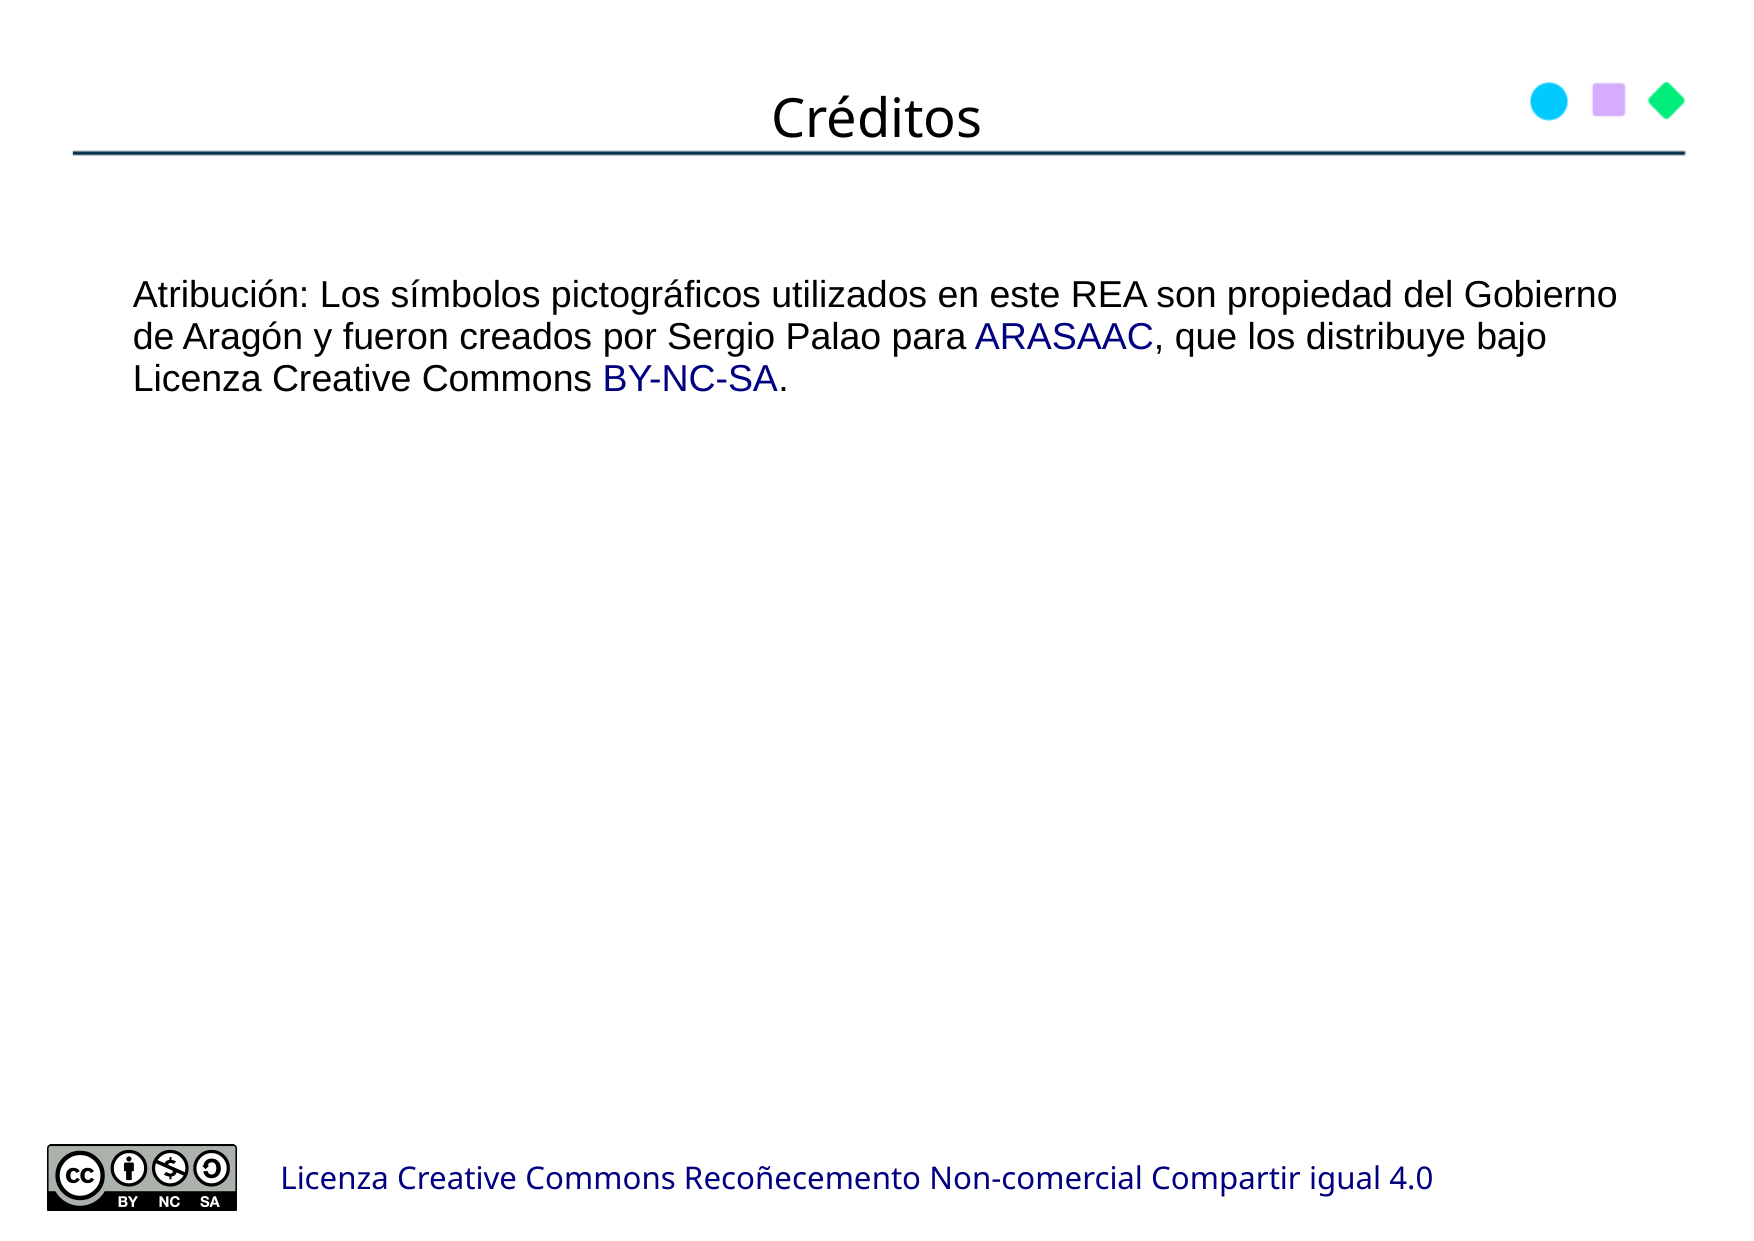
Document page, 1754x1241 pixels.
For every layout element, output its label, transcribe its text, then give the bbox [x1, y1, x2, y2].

text_box Atribución: Los símbolos pictográficos utilizados en este REA son propiedad del Gobierno de Aragón y fueron creados por Sergio Palao para ARASAAC, que los distribuye bajo Licenza Creative Commons BY-NC-SA. [118, 265, 1654, 407]
picture [59, 54, 1695, 178]
text_box Licenza Creative Commons Recoñecemento Non-comercial Compartir igual 4.0 [265, 1148, 1477, 1241]
picture [47, 1144, 237, 1211]
